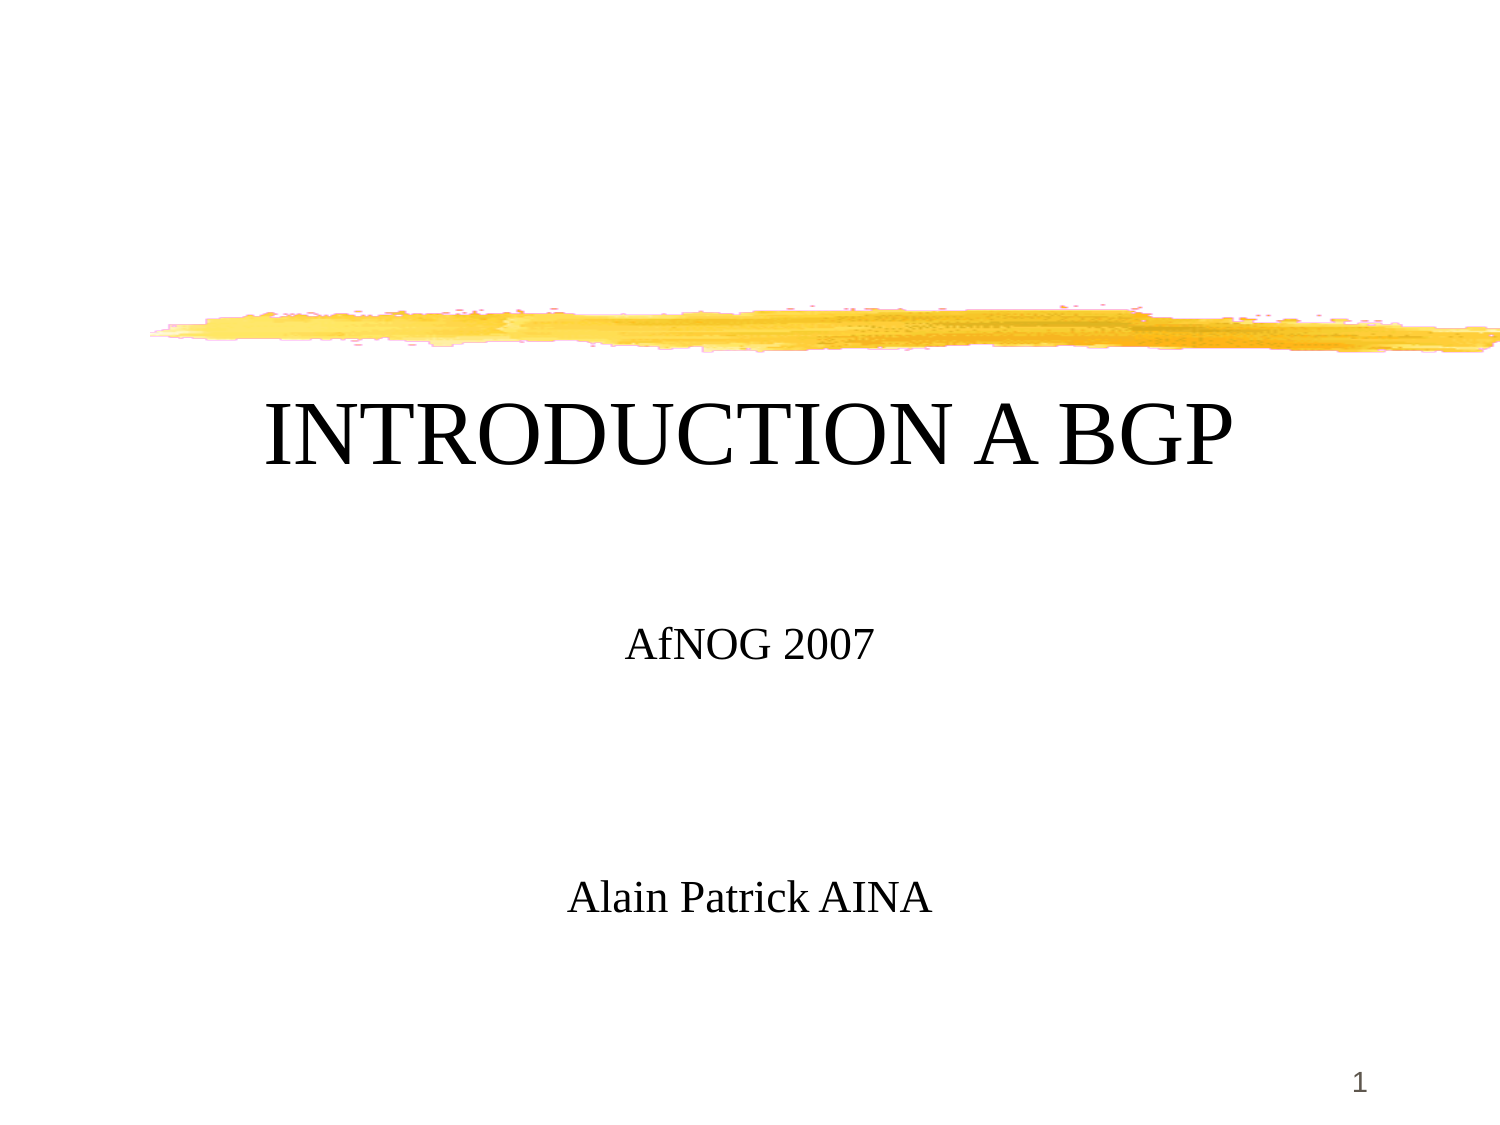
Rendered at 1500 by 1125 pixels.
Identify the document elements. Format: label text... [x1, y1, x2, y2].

picture [150, 299, 1500, 363]
subtitle INTRODUCTION A BGP AfNOG 2007 Alain Patrick AINA [150, 375, 1276, 1125]
